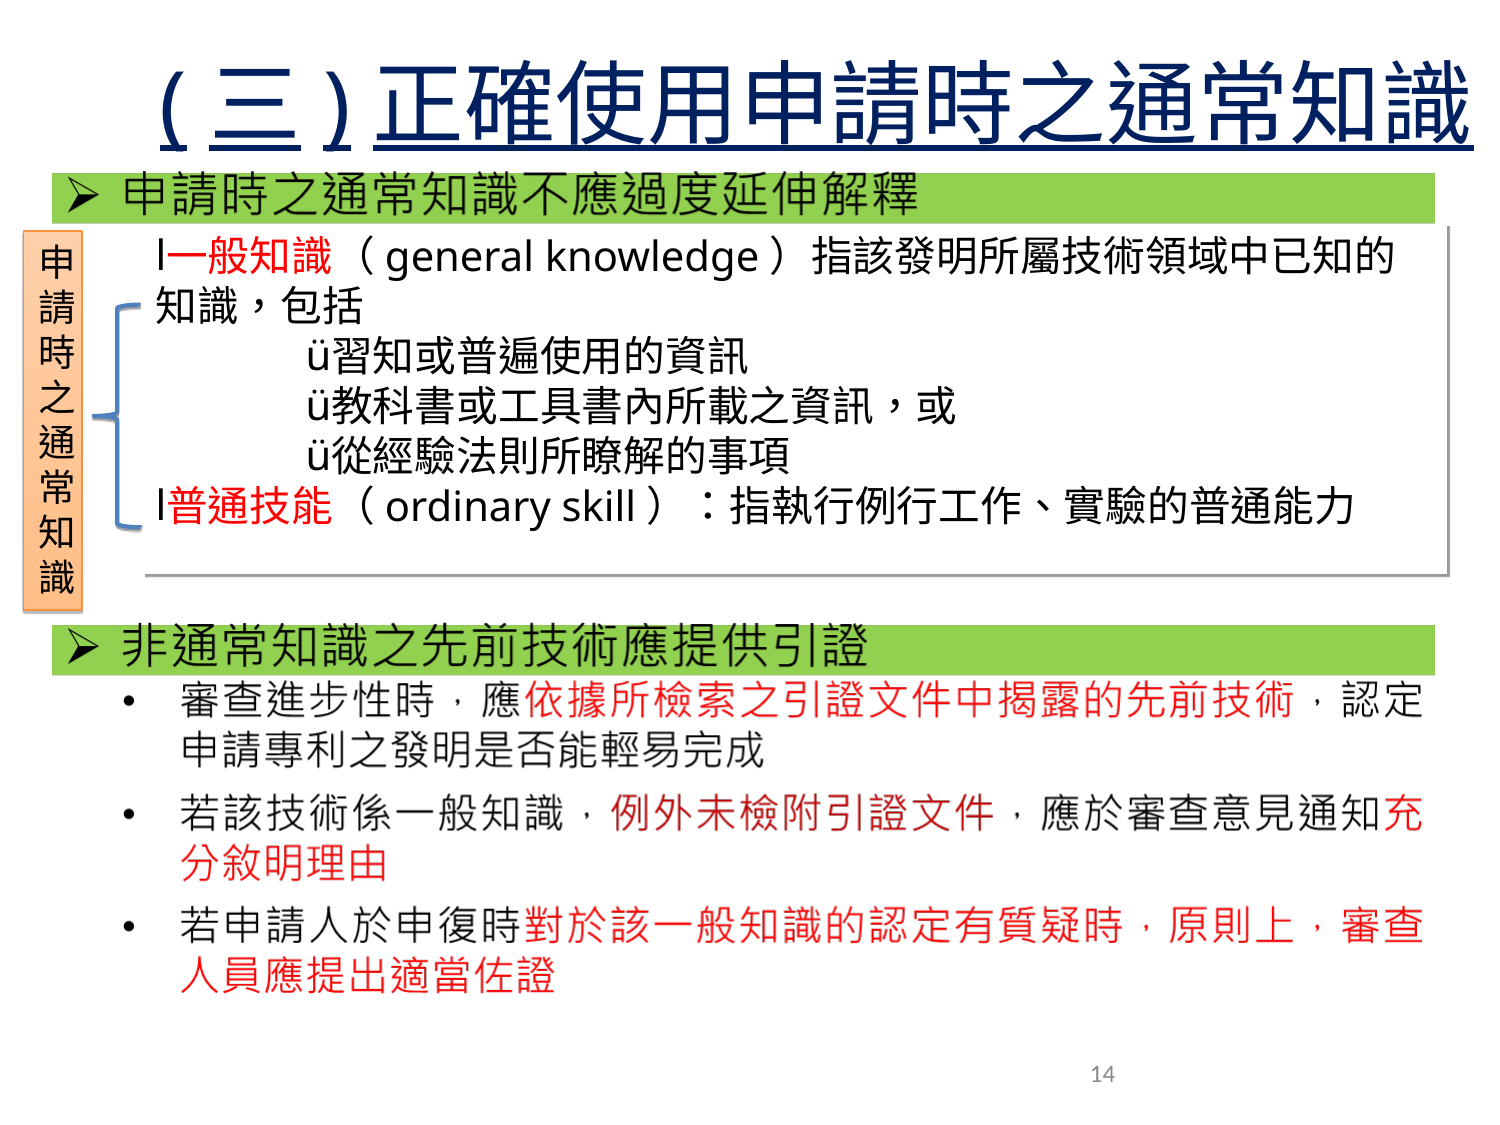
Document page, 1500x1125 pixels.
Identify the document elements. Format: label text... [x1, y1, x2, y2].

text_box (三)正確使用申請時之通常知識 [112, 30, 1500, 172]
picture [52, 601, 1436, 1027]
text_box 14 [1074, 1042, 1426, 1103]
picture [52, 149, 1436, 429]
text_box 一般知識（general knowledge）指該發明所屬技術領域中已知的知識，包括 習知或普遍使用的資訊 教科書或工具書內所載之資訊，或 從經驗法則所瞭解的事項 普通技能（ordinary skill）：指執行例行工作、實驗的普通能力 [140, 221, 1447, 574]
text_box 申請時之通常知識 [23, 231, 83, 610]
